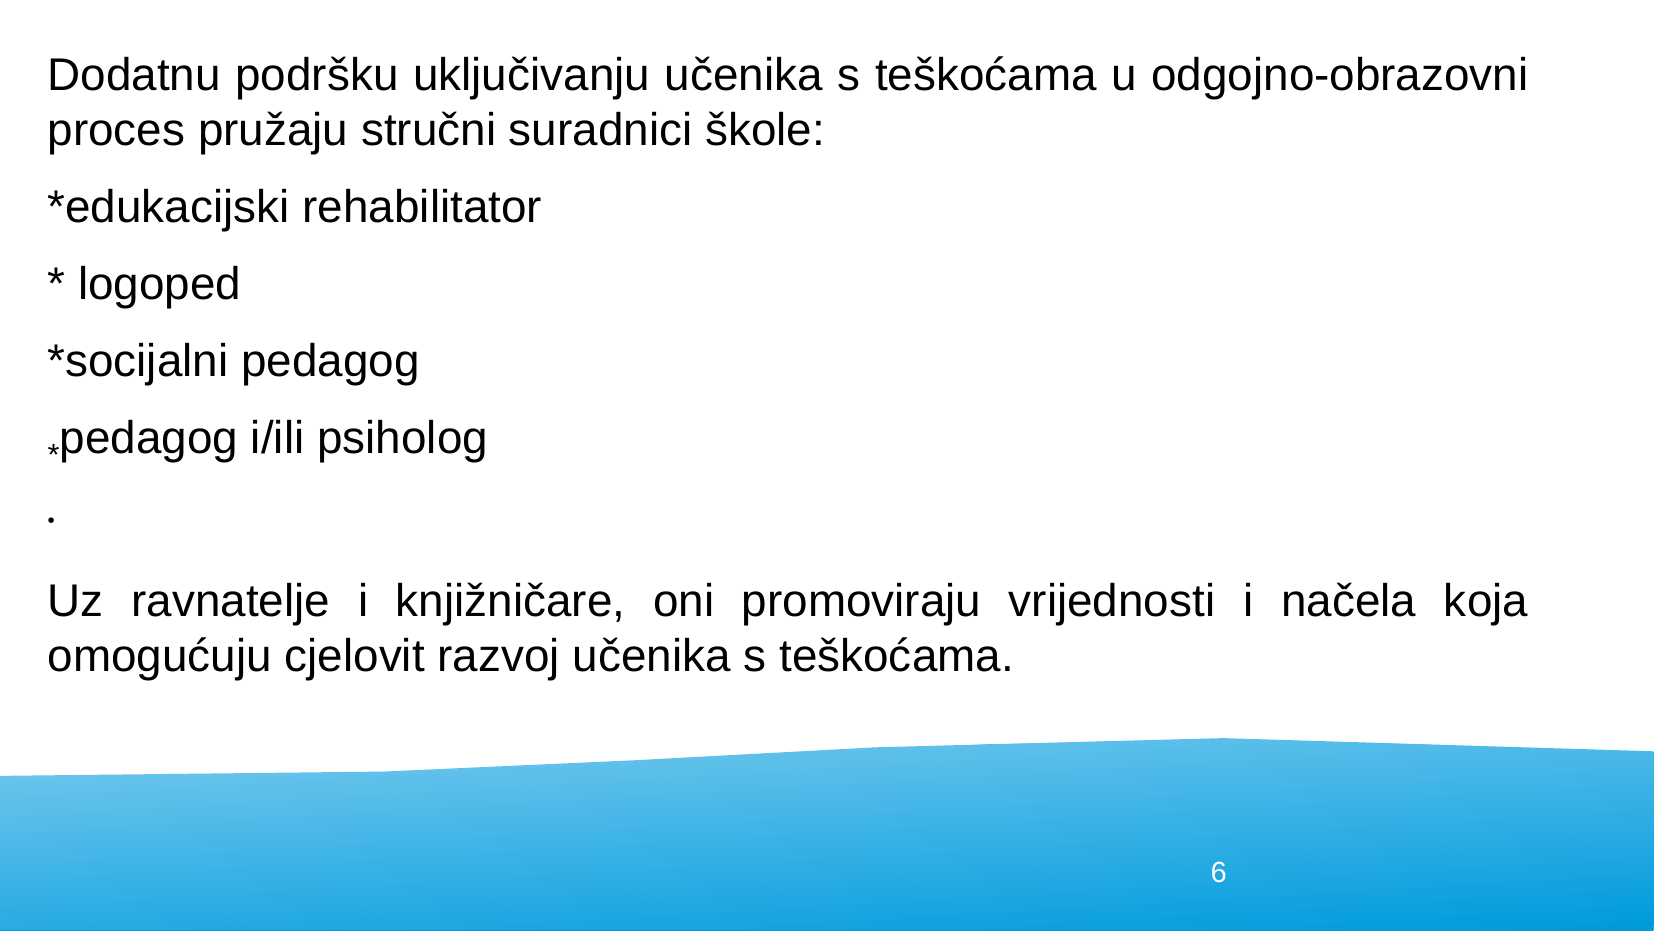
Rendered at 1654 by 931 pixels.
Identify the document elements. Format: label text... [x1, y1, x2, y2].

subtitle Dodatnu podršku uključivanju učenika s teškoćama u odgojno-obrazovni proces pružaju stručni suradnici škole: *edukacijski rehabilitator * logoped *socijalni pedagog *pedagog i/ili psiholog Uz ravnatelje i knjižničare, oni promoviraju vrijednosti i načela koja omogućuju cjelovit razvoj učenika s teškoćama. [0, 44, 1578, 408]
